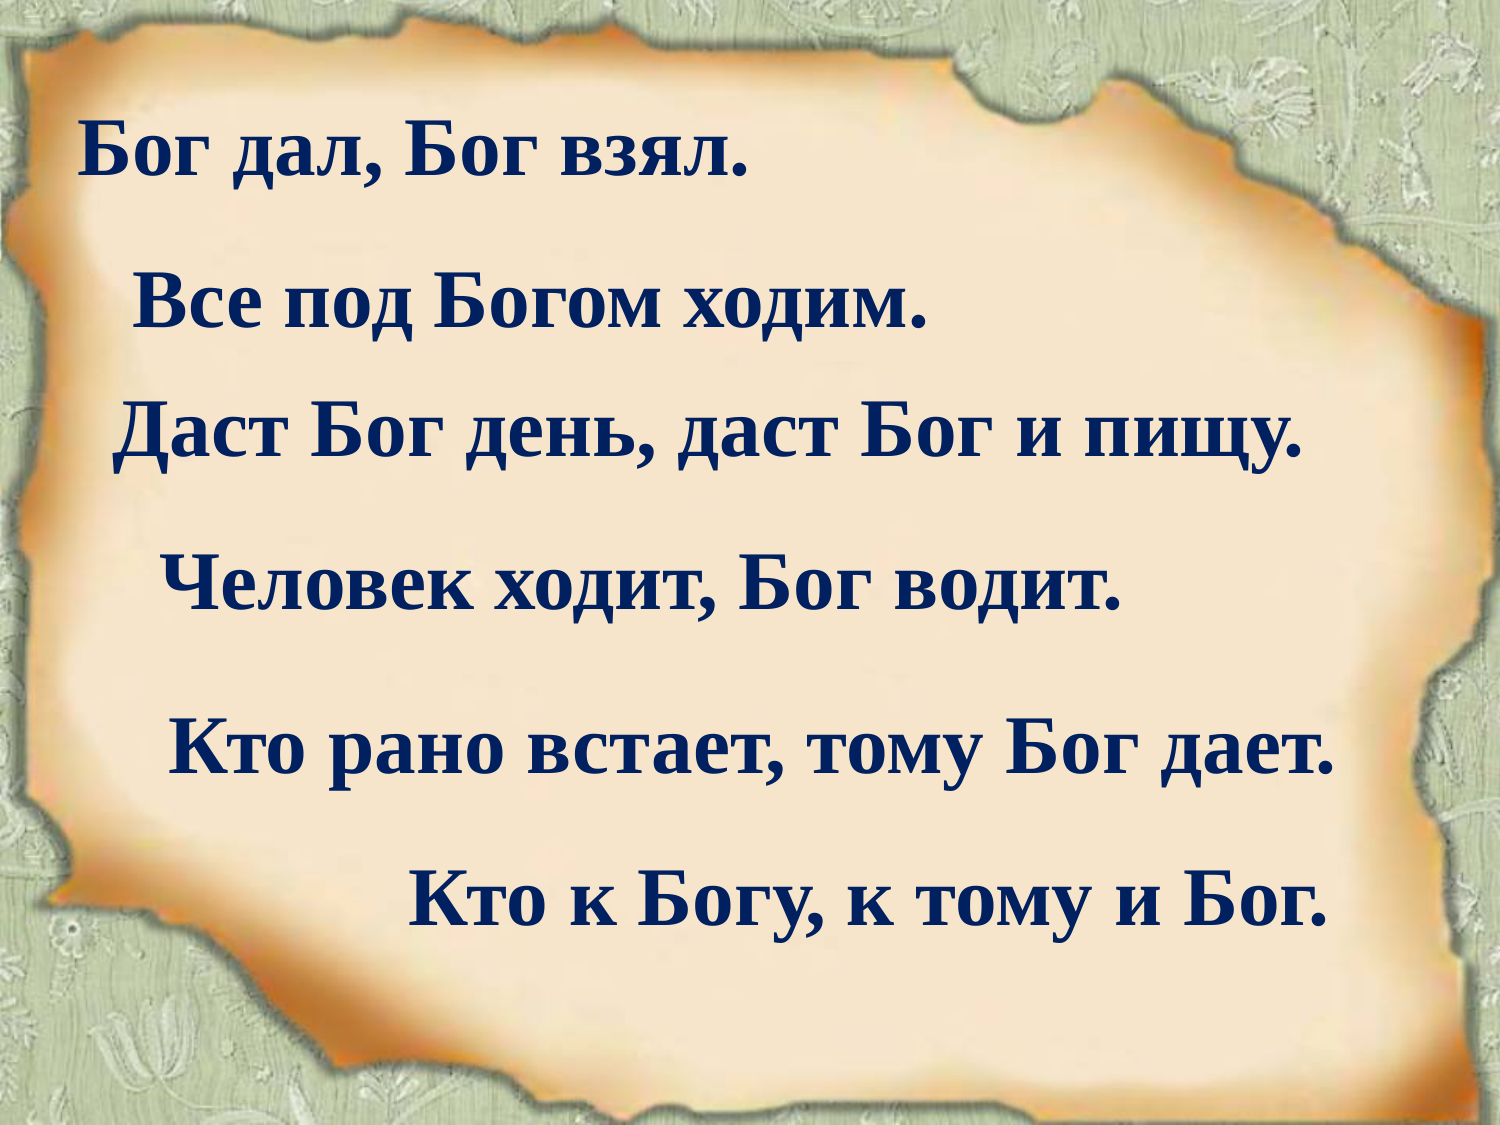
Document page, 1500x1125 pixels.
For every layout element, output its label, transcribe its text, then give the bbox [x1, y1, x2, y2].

text_box Даст Бог день, даст Бог и пищу. [98, 374, 1321, 483]
text_box Бог дал, Бог взял. [62, 93, 766, 202]
text_box Человек ходит, Бог водит. [145, 527, 1139, 636]
text_box Кто к Богу, к тому и Бог. [393, 843, 1345, 952]
text_box Все под Богом ходим. [117, 246, 945, 354]
picture [0, 0, 1500, 1125]
text_box Кто рано встает, тому Бог дает. [153, 691, 1353, 800]
